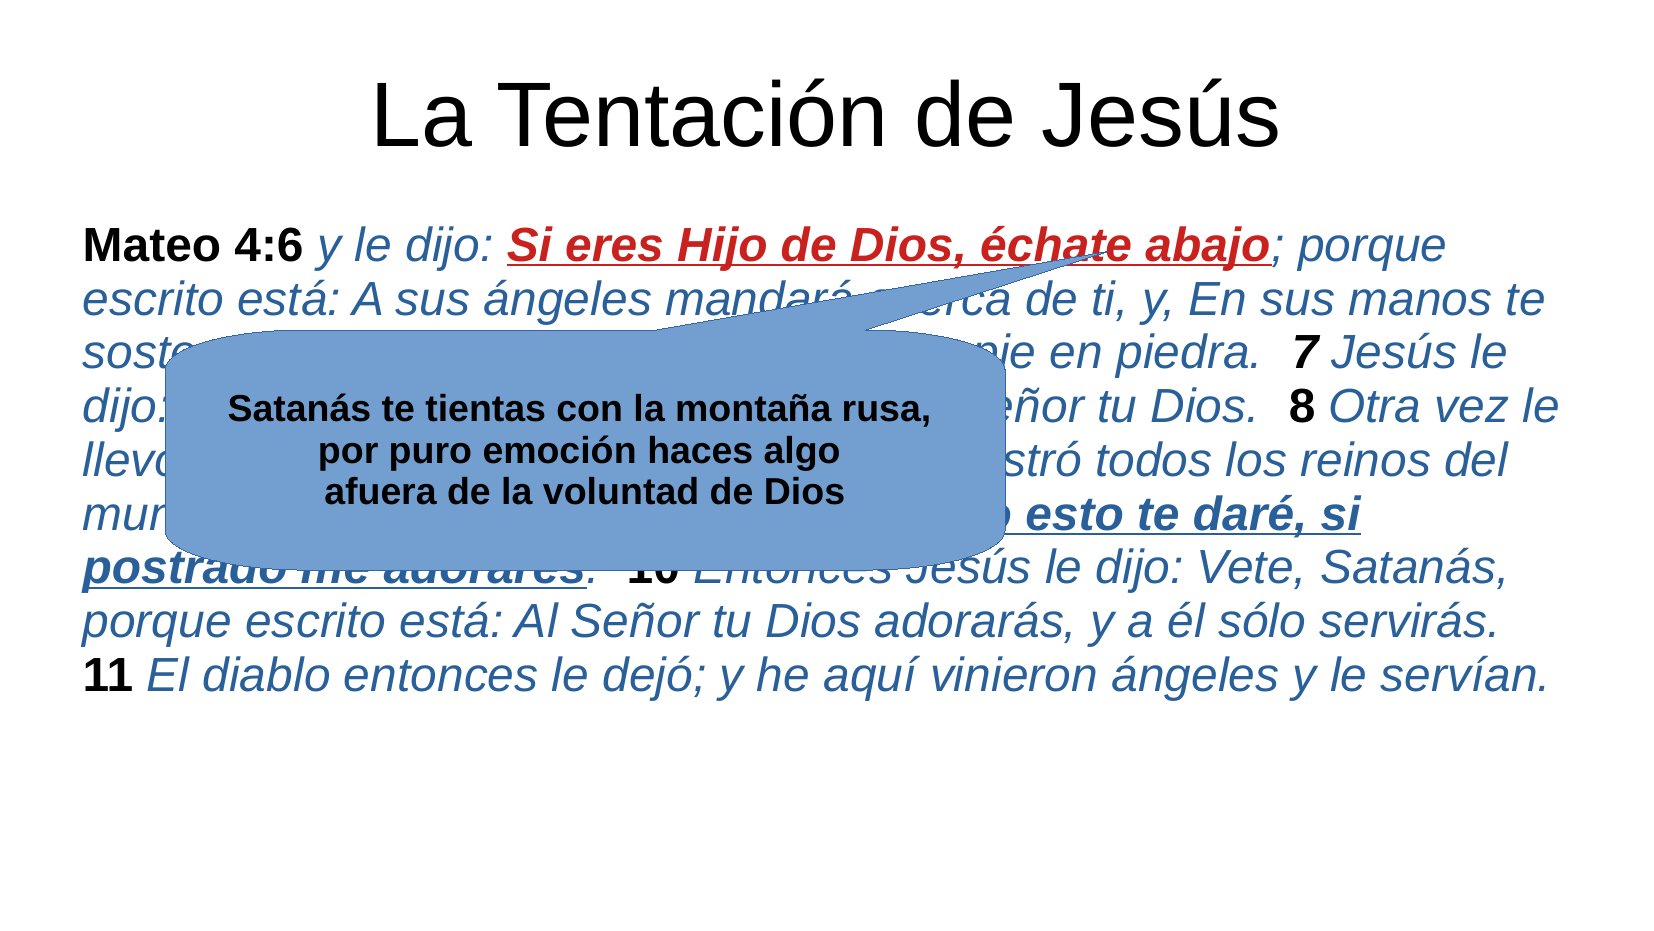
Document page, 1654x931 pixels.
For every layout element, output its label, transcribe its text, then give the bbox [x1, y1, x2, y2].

title La Tentación de Jesús [82, 37, 1571, 193]
list Mateo 4:6 y le dijo: Si eres Hijo de Dios, échate abajo; porque escrito está: A sus ángeles mandará acerca de ti, y, En sus manos te sostendrán, Para que no tropieces con tu pie en piedra. 7 Jesús le dijo: Escrito está también: No tentarás al Señor tu Dios. 8 Otra vez le llevó el diablo a un monte muy alto, y le mostró todos los reinos del mundo y la gloria de ellos, 9 y le dijo: Todo esto te daré, si postrado me adorares. 10 Entonces Jesús le dijo: Vete, Satanás, porque escrito está: Al Señor tu Dios adorarás, y a él sólo servirás. 11 El diablo entonces le dejó; y he aquí vinieron ángeles y le servían. [82, 217, 1571, 758]
text_box Satanás te tientas con la montaña rusa, por puro emoción haces algo afuera de la voluntad de Dios [165, 251, 1109, 571]
